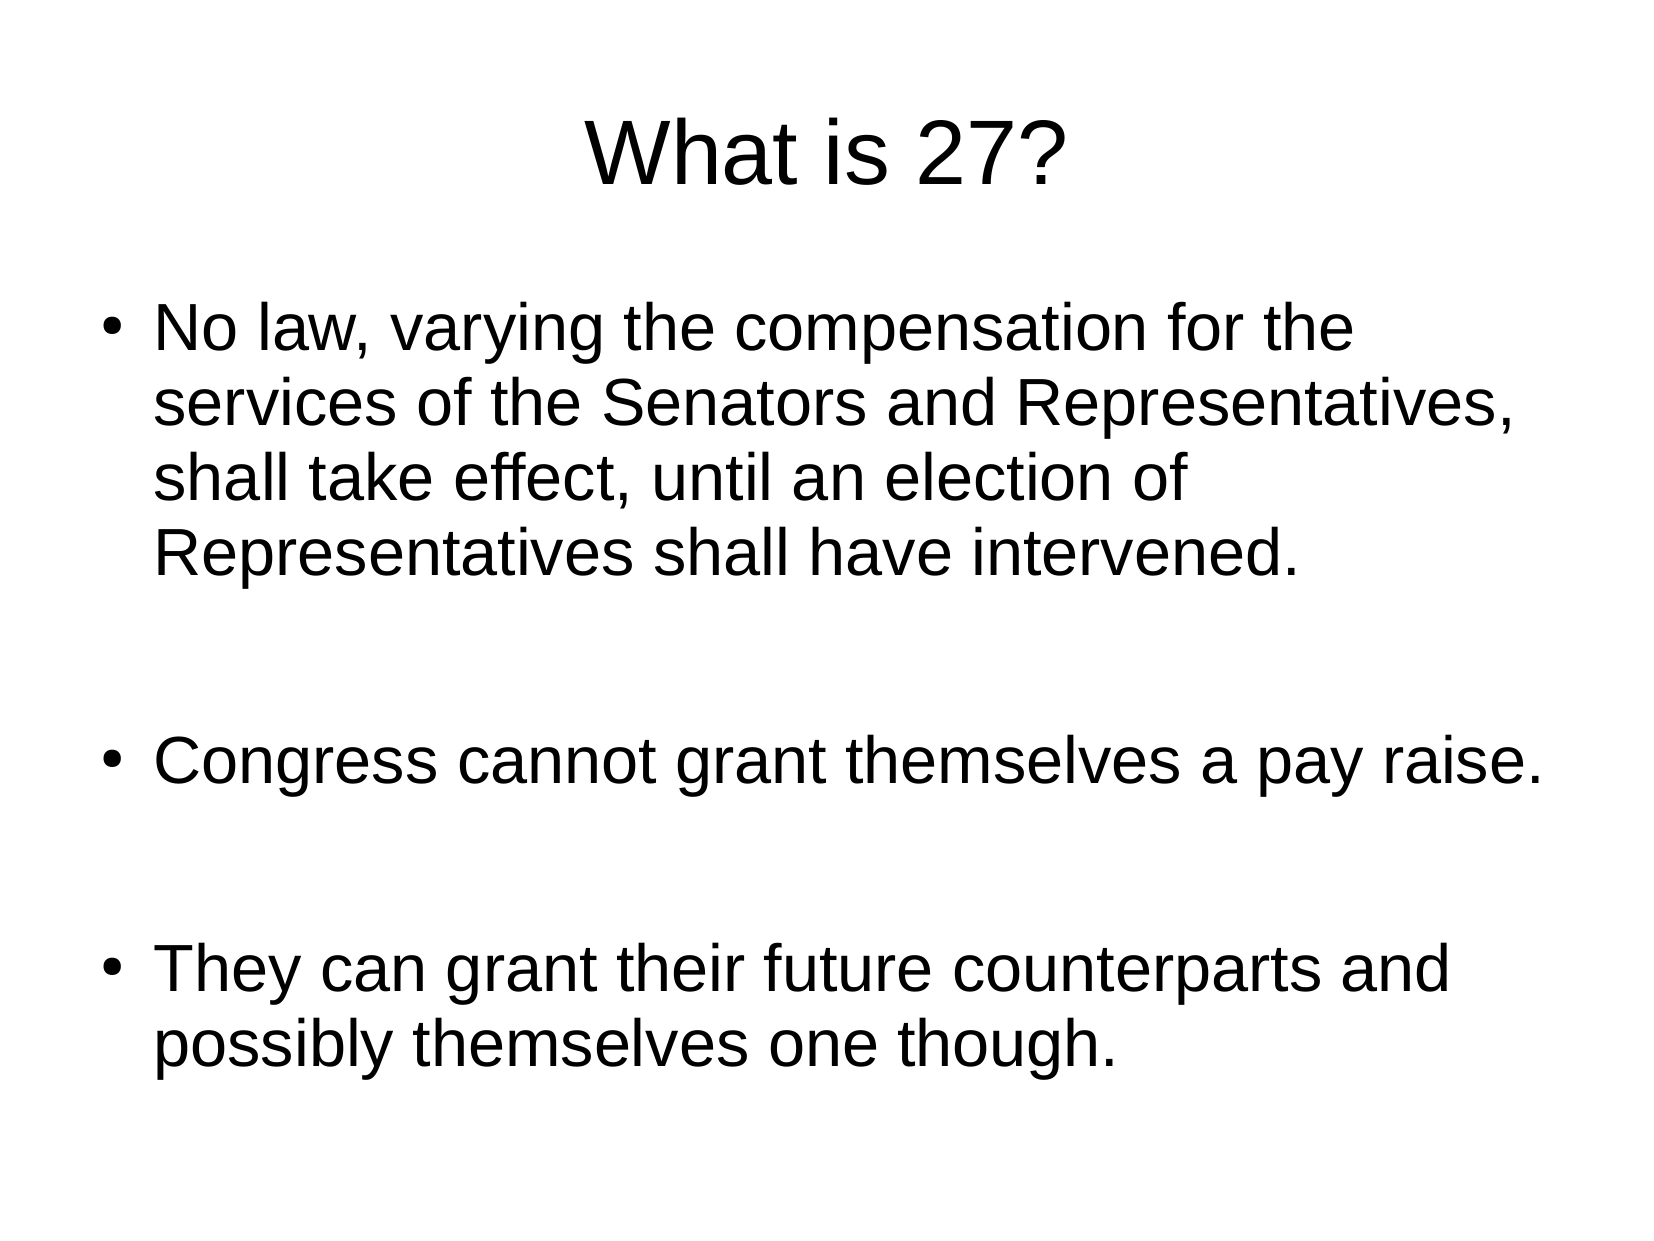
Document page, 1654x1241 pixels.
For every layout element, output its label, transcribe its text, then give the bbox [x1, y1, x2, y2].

list No law, varying the compensation for the services of the Senators and Representatives, shall take effect, until an election of Representatives shall have intervened. Congress cannot grant themselves a pay raise. They can grant their future counterparts and possibly themselves one though. [82, 290, 1571, 1109]
title What is 27? [82, 49, 1571, 257]
